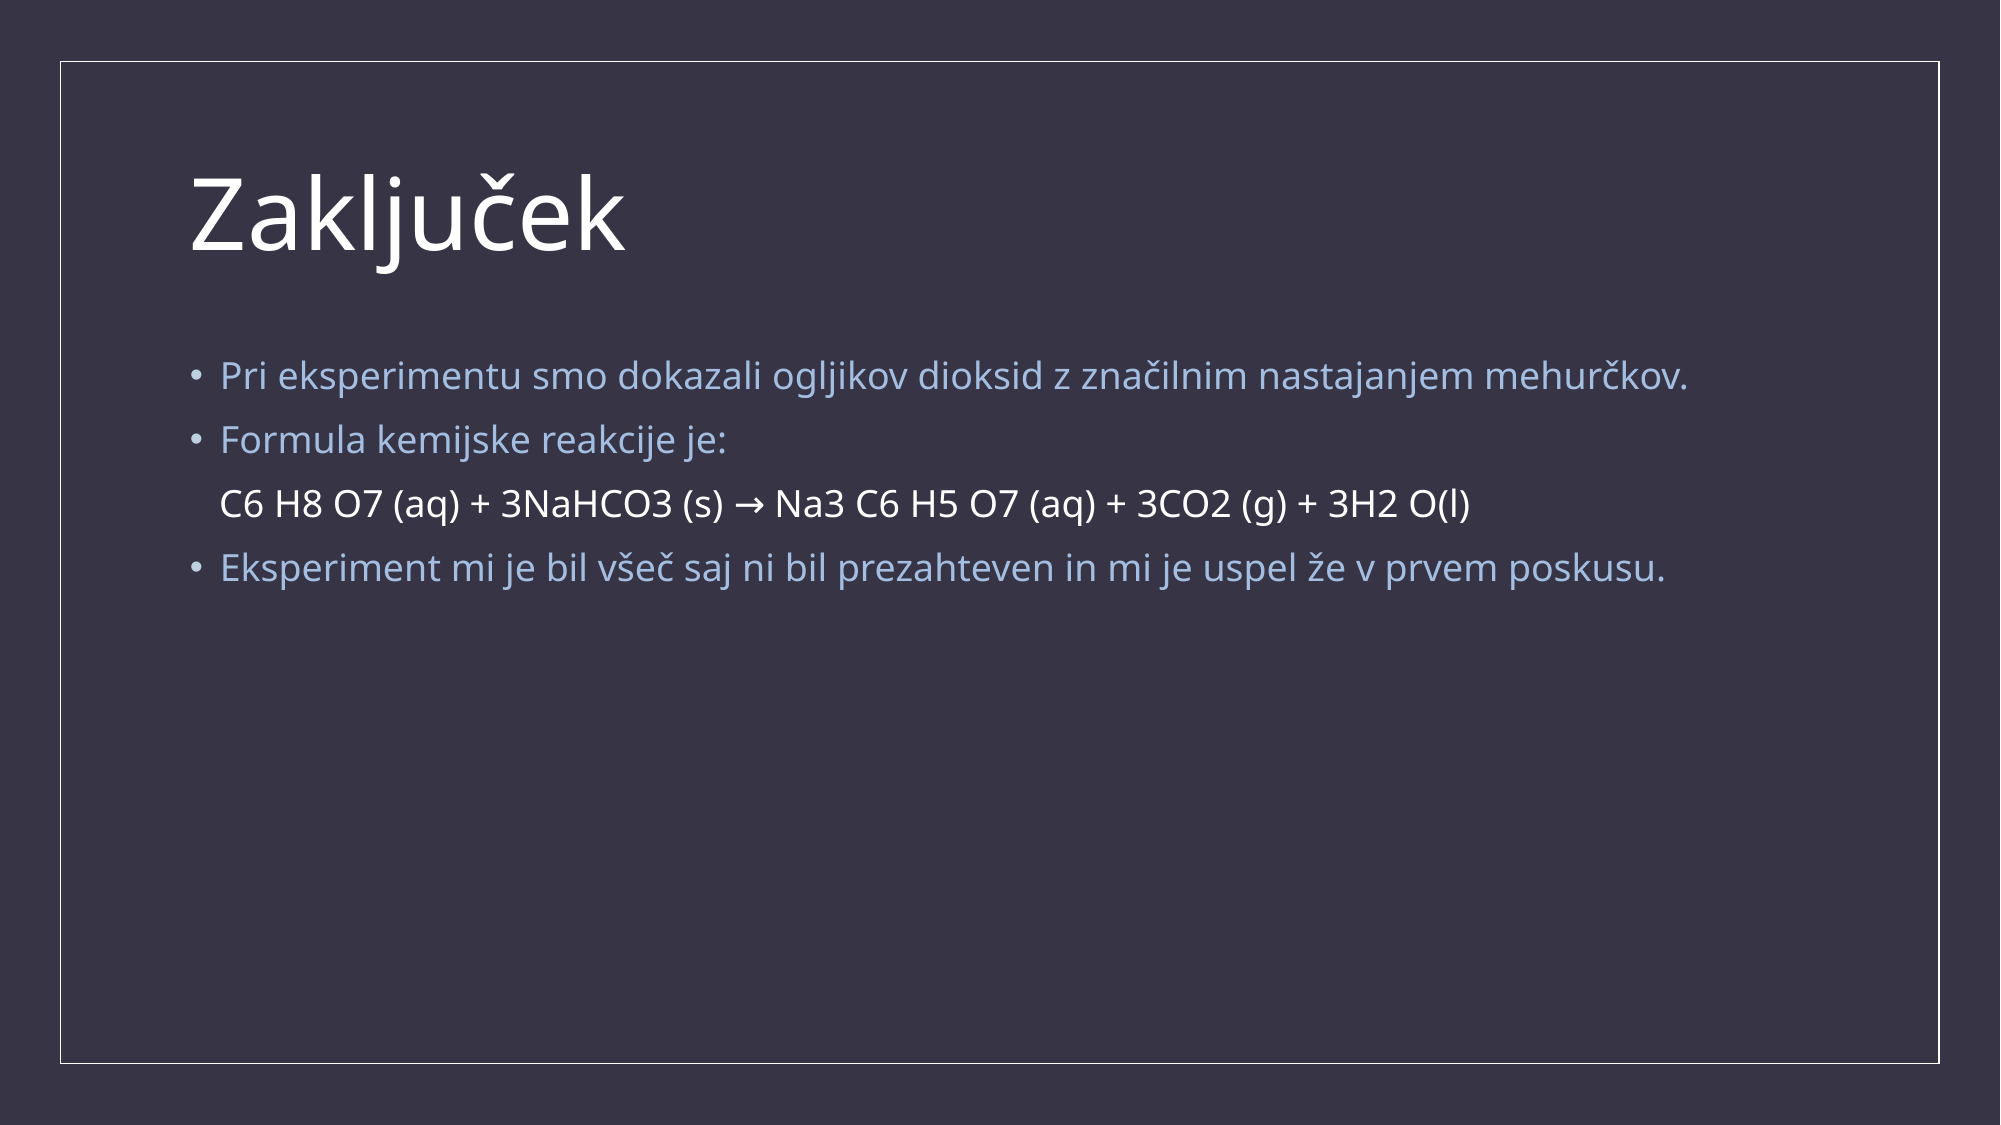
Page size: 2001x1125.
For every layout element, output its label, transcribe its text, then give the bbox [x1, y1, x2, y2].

title Zaključek [174, 105, 1825, 331]
list Pri eksperimentu smo dokazali ogljikov dioksid z značilnim nastajanjem mehurčkov. Formula kemijske reakcije je: C6 H8 O7 (aq) + 3NaHCO3 (s) → Na3 C6 H5 O7 (aq) + 3CO2 (g) + 3H2 O(l) Eksperiment mi je bil všeč saj ni bil prezahteven in mi je uspel že v prvem poskusu. [174, 345, 1825, 991]
